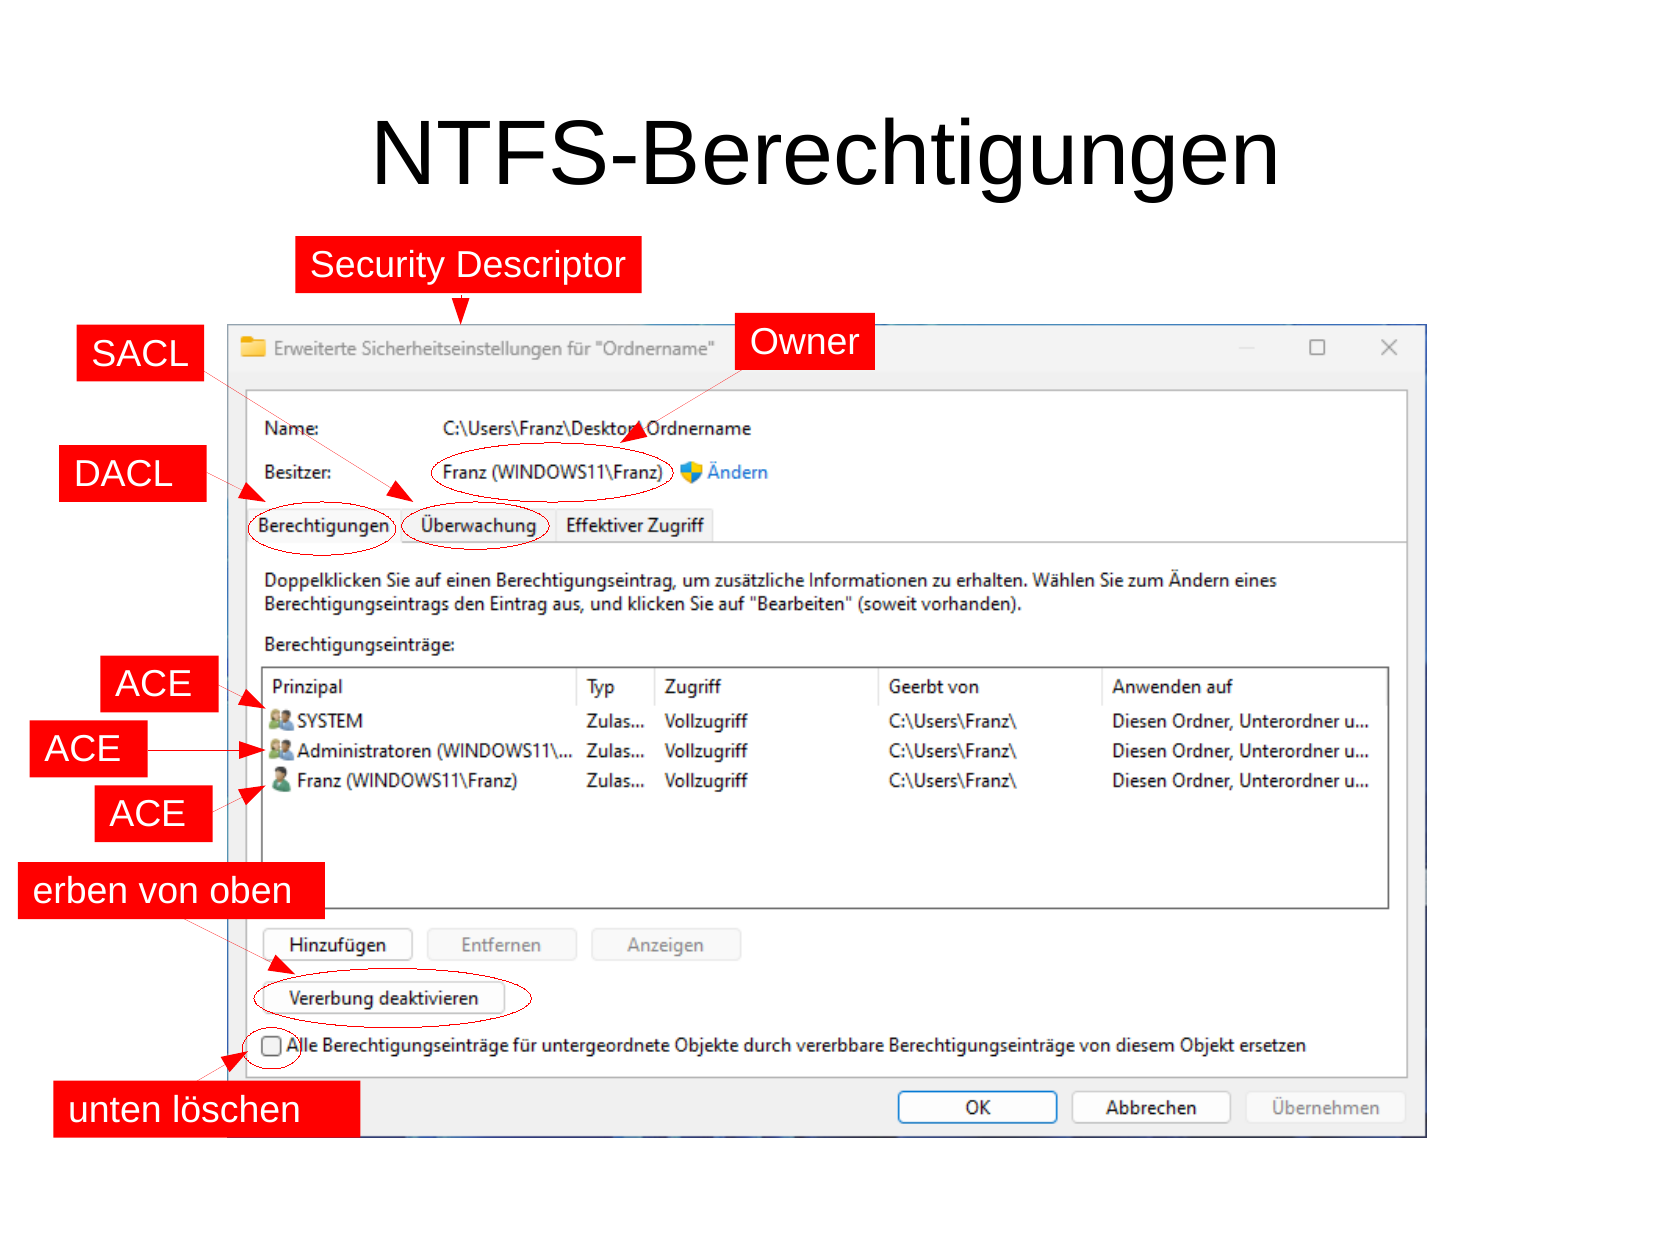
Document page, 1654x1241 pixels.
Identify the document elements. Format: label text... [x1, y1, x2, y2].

text_box Security Descriptor [295, 236, 642, 294]
title NTFS-Berechtigungen [82, 56, 1571, 250]
text_box ACE [94, 785, 213, 843]
picture [227, 324, 1427, 1138]
text_box ACE [29, 720, 148, 778]
text_box SACL [76, 324, 205, 382]
text_box DACL [59, 445, 207, 502]
text_box erben von oben [17, 862, 325, 920]
text_box Owner [734, 312, 875, 370]
text_box ACE [100, 655, 219, 713]
text_box unten löschen [53, 1080, 361, 1138]
